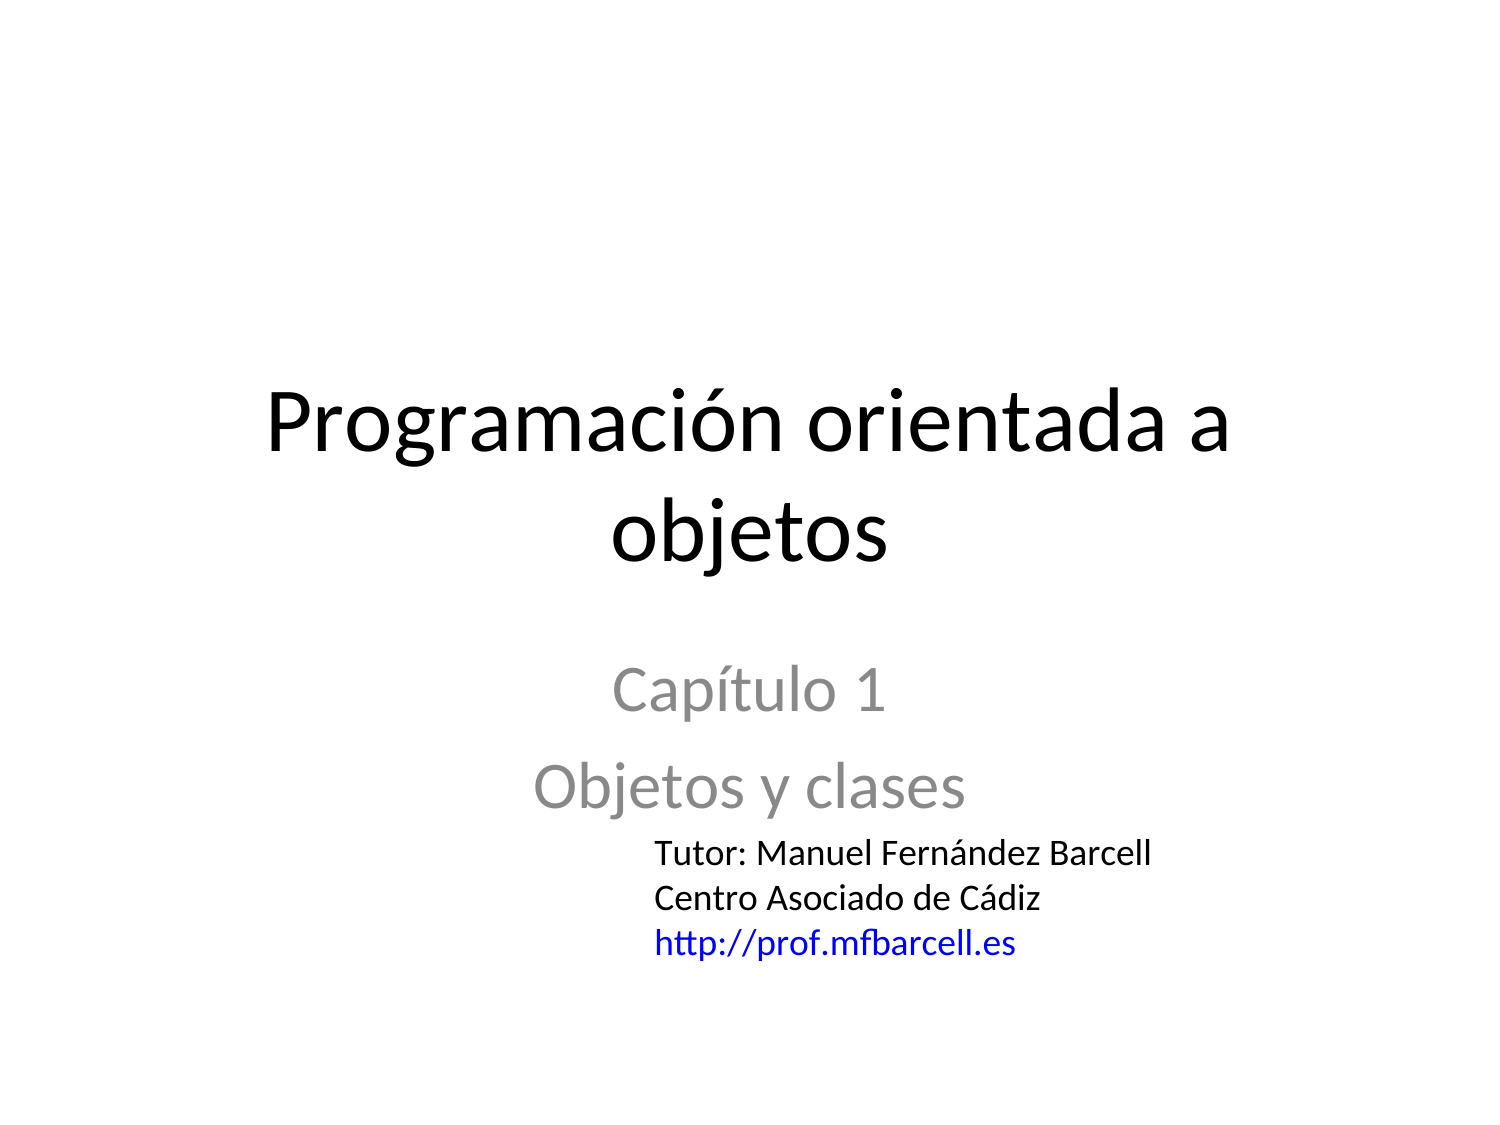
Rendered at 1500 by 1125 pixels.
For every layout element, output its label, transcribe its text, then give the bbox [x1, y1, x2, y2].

text_box Tutor: Manuel Fernández Barcell Centro Asociado de Cádiz http://prof.mfbarcell.es [639, 820, 1390, 971]
title Programación orientada a objetos [112, 349, 1388, 591]
subtitle Capítulo 1 Objetos y clases [225, 637, 1276, 925]
